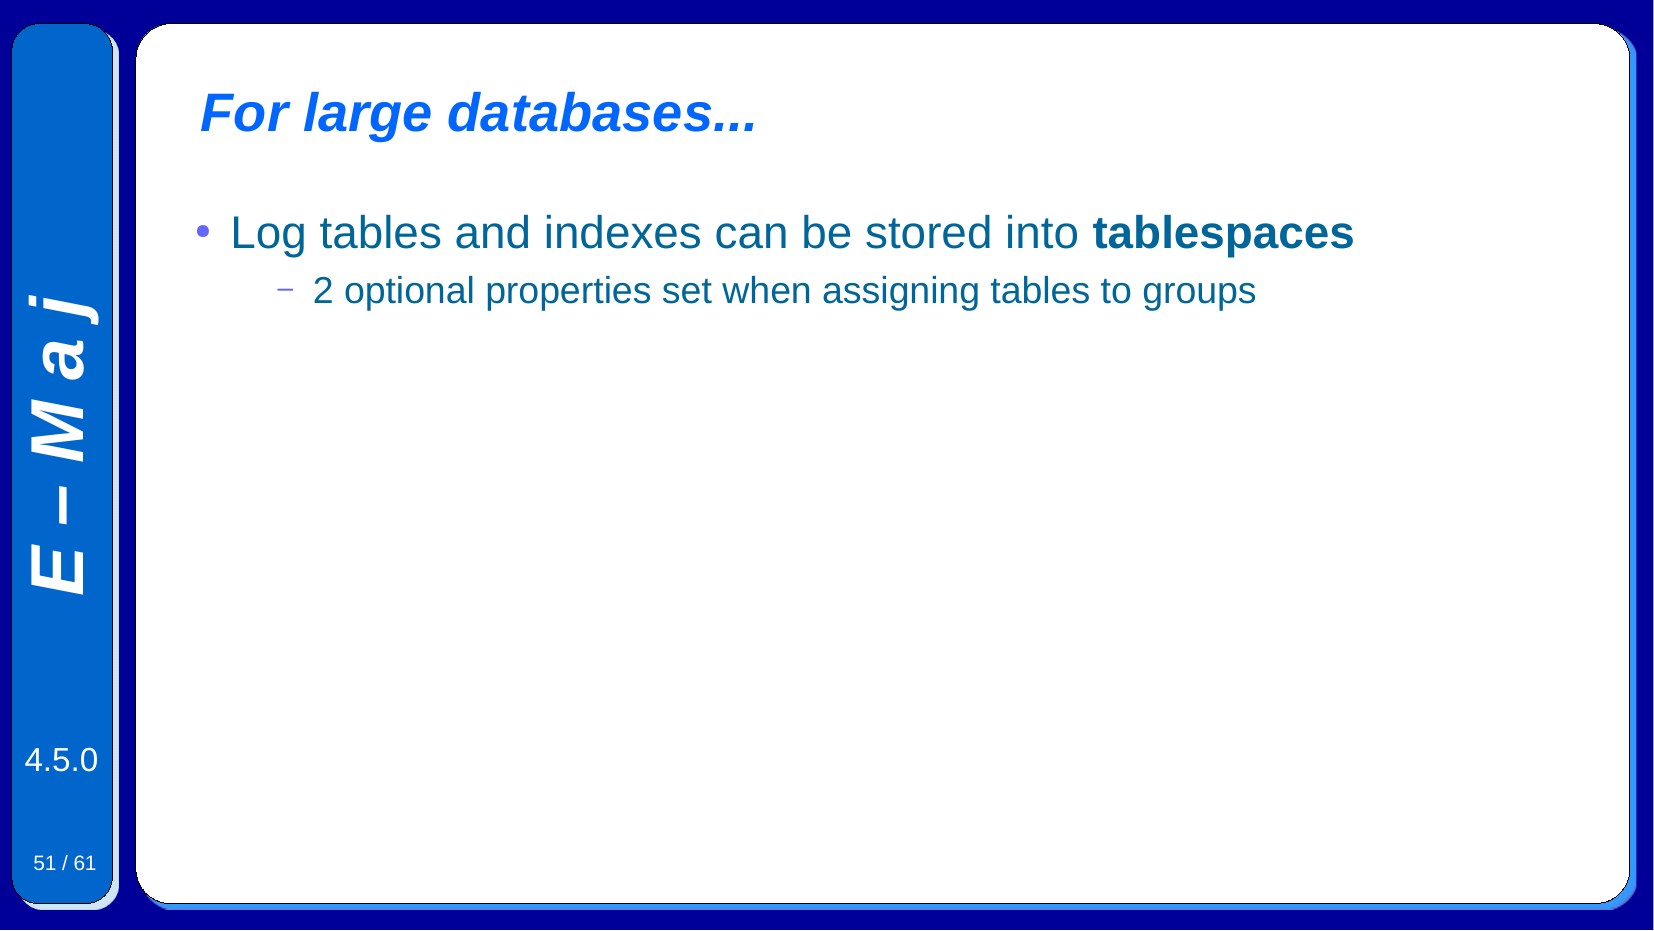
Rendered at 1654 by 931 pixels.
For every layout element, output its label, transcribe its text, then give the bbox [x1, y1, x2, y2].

list Log tables and indexes can be stored into tablespaces 2 optional properties set when assigning tables to groups [177, 206, 1587, 827]
title For large databases... [200, 34, 1575, 191]
